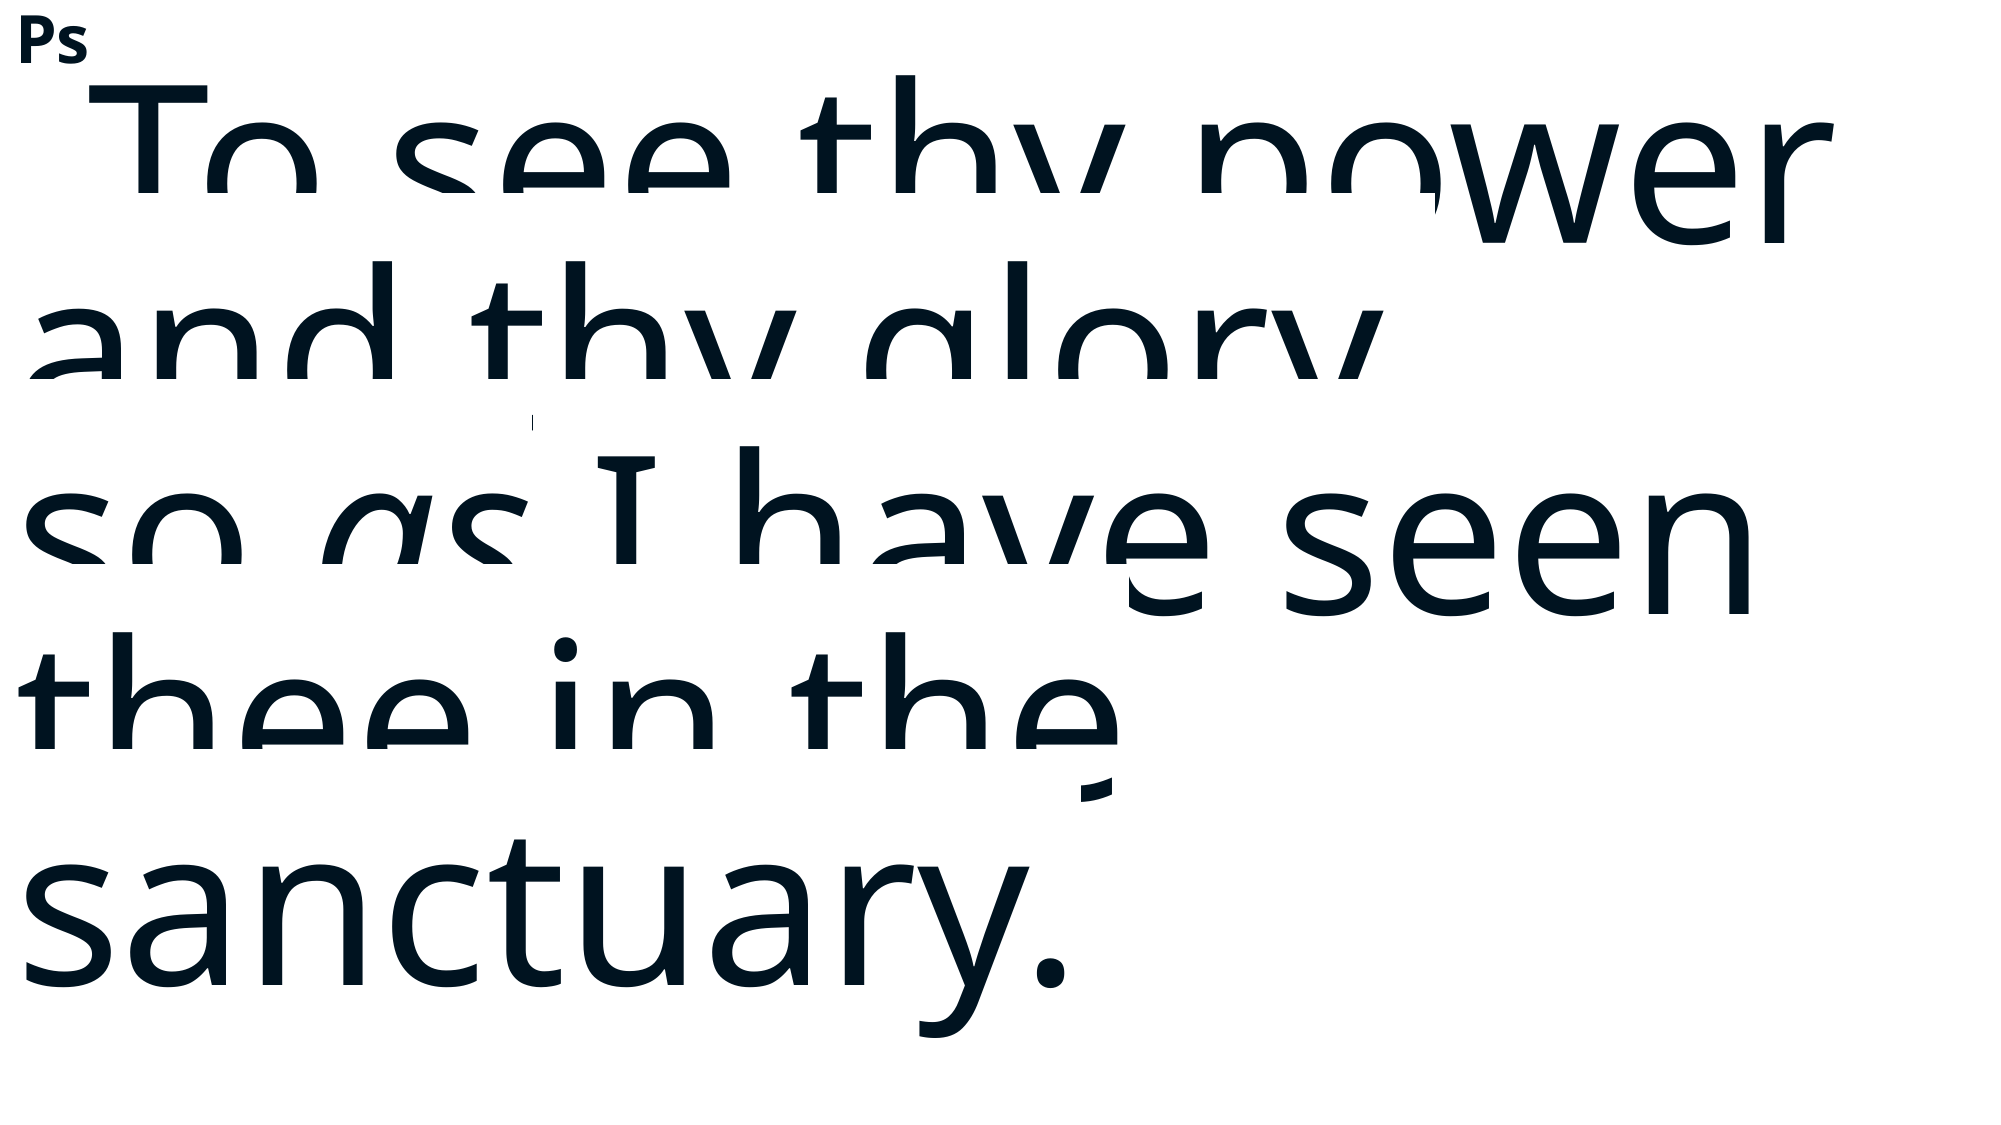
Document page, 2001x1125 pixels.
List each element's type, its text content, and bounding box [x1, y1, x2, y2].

subtitle Psa. 63:1 & 2 2 To see thy power and thy glory, so as I have seen thee in the sanctuary. [0, 11, 2000, 1125]
